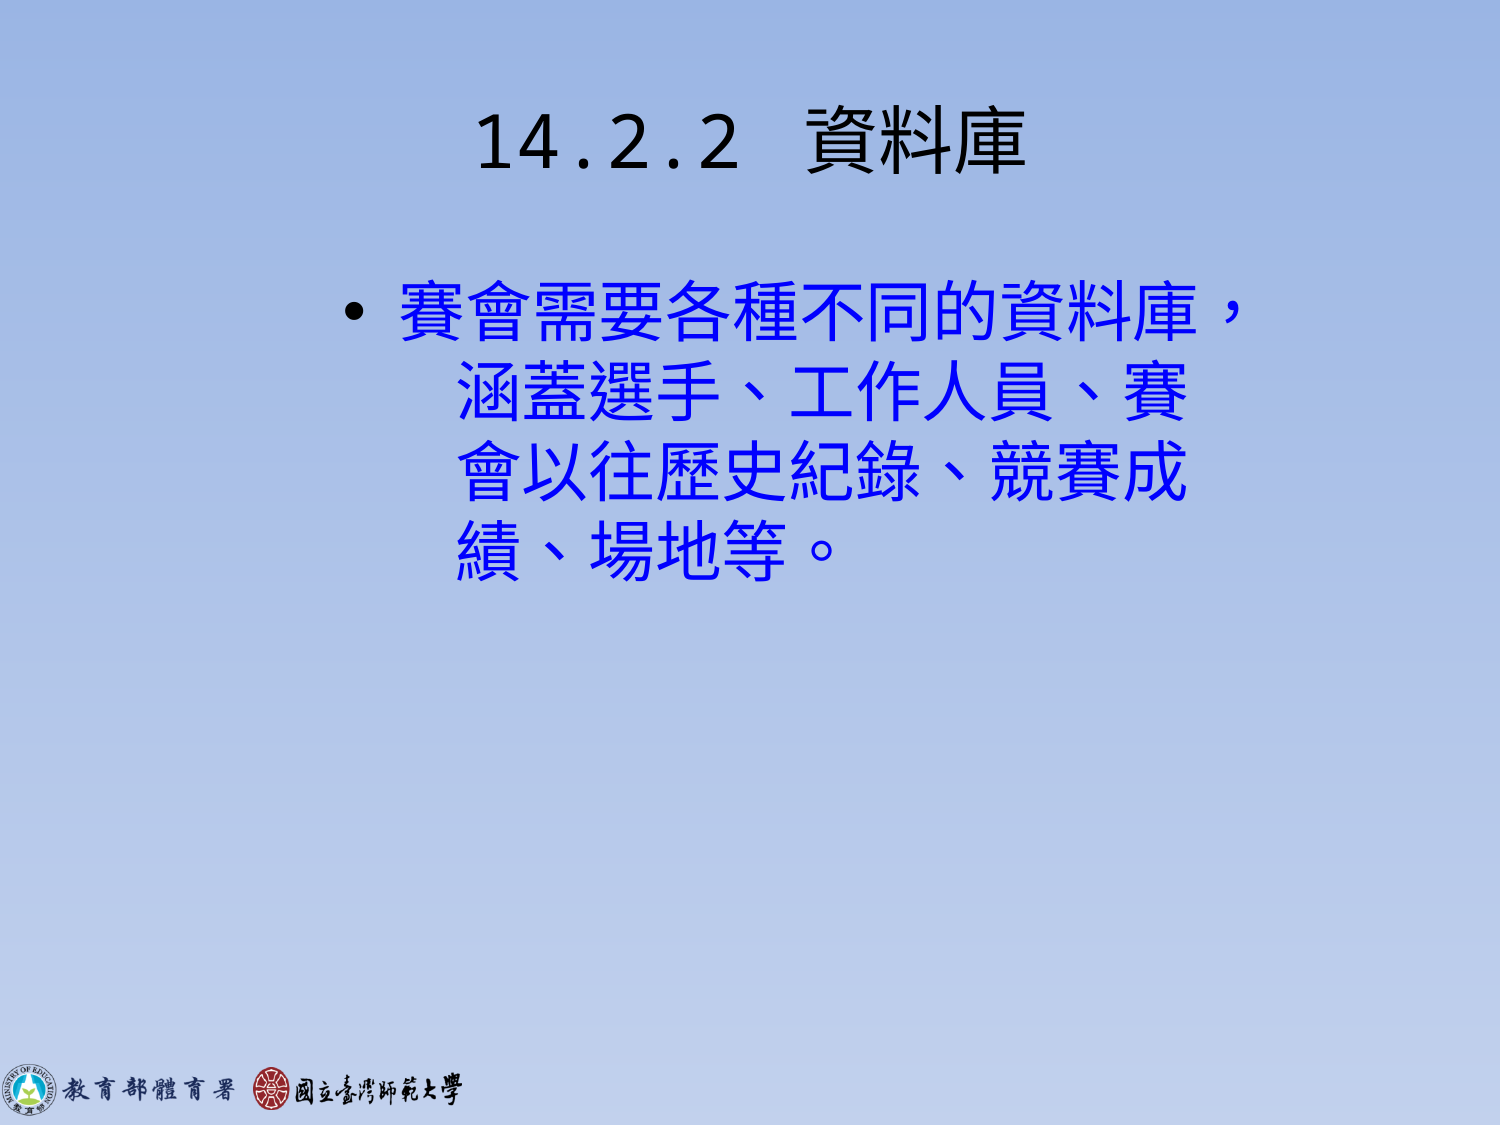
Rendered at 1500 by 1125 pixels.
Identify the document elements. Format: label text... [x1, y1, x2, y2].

title 14.2.2 資料庫 [75, 45, 1426, 233]
list 賽會需要各種不同的資料庫，涵蓋選手、工作人員、賽會以往歷史紀錄、競賽成績、場地等。 [327, 262, 1267, 1005]
